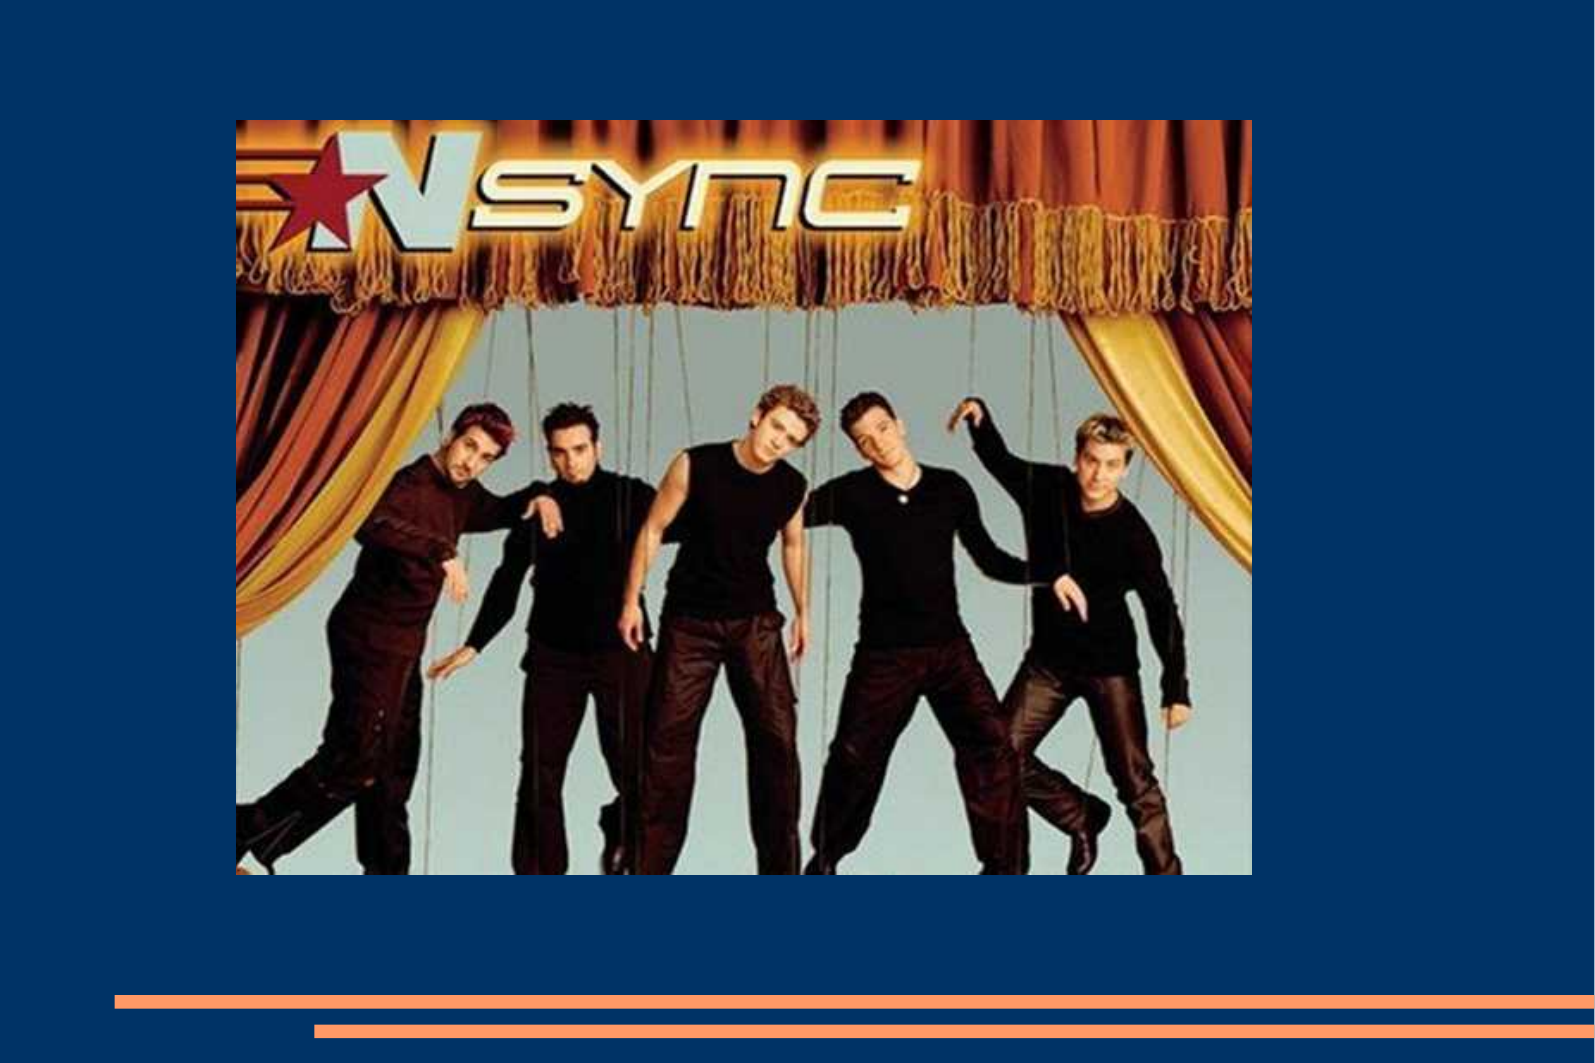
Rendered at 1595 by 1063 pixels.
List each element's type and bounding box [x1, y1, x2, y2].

picture [236, 120, 1252, 875]
